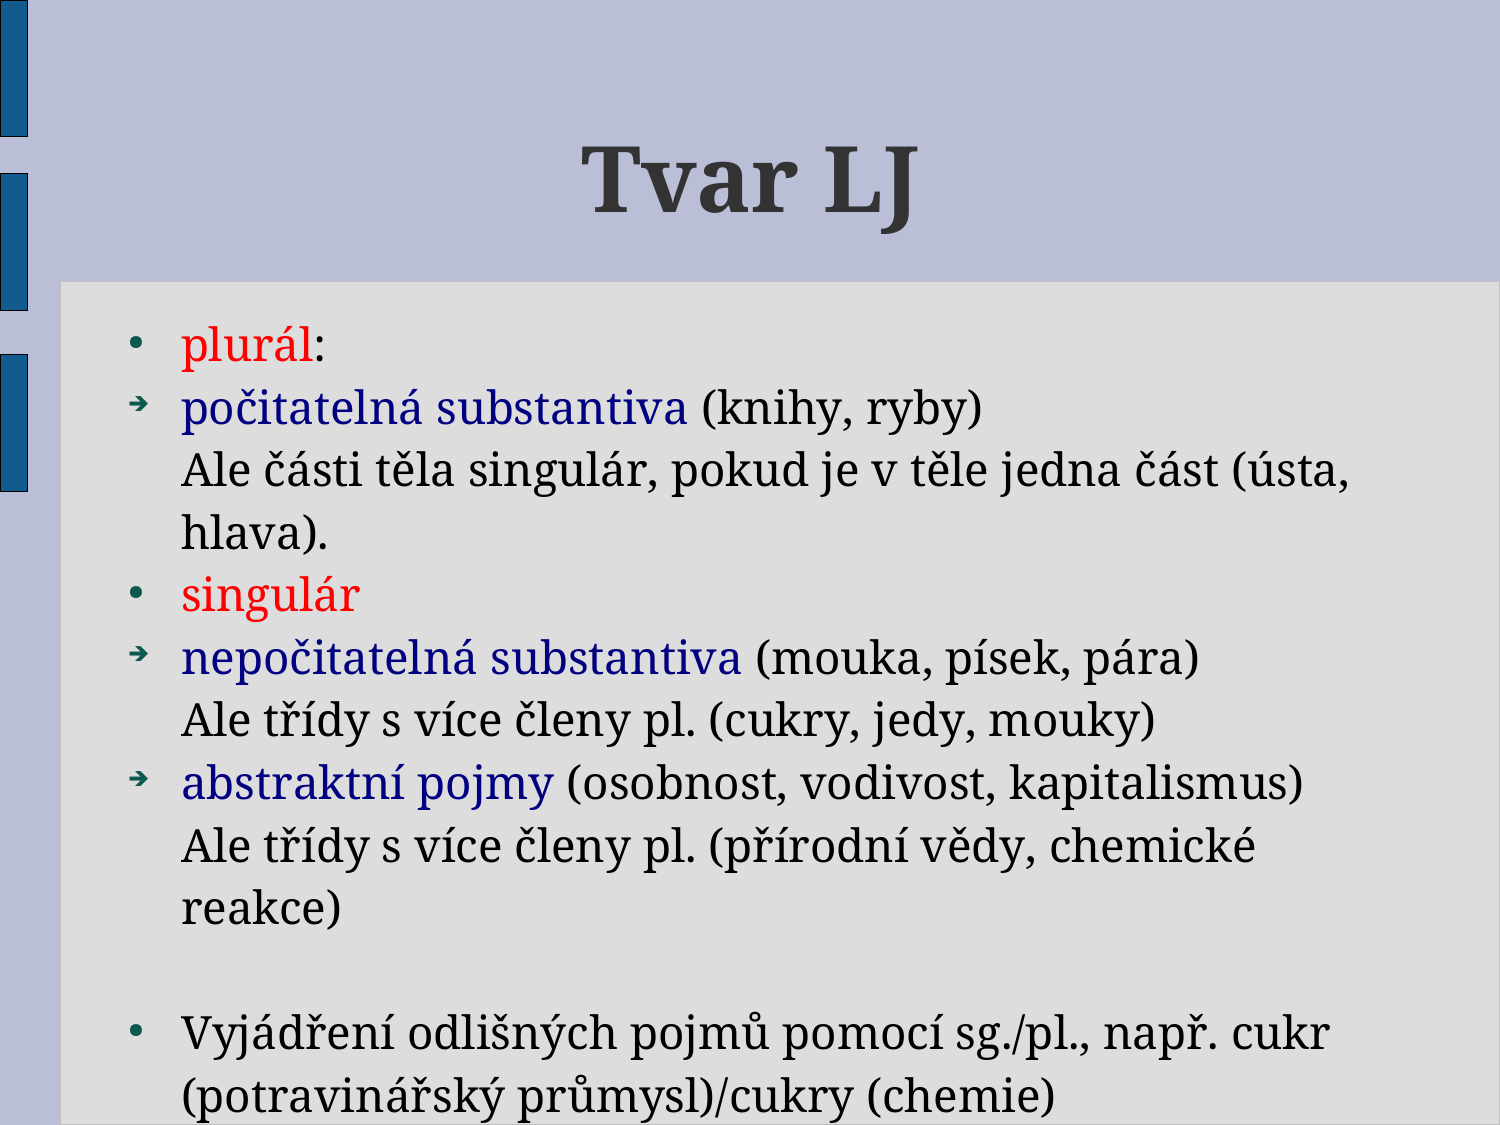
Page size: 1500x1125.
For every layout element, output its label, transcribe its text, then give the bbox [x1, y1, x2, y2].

title Tvar LJ [110, 90, 1392, 264]
list plurál: počitatelná substantiva (knihy, ryby) Ale části těla singulár, pokud je v těle jedna část (ústa, hlava). singulár nepočitatelná substantiva (mouka, písek, pára) Ale třídy s více členy pl. (cukry, jedy, mouky)‏ abstraktní pojmy (osobnost, vodivost, kapitalismus) Ale třídy s více členy pl. (přírodní vědy, chemické reakce)‏ Vyjádření odlišných pojmů pomocí sg./pl., např. cukr (potravinářský průmysl)/cukry (chemie) homografy, polysémy - relátor v závorce, součástí LJ např. křídlo (ptačí končetina), křídlo (klavír) [110, 312, 1392, 1125]
